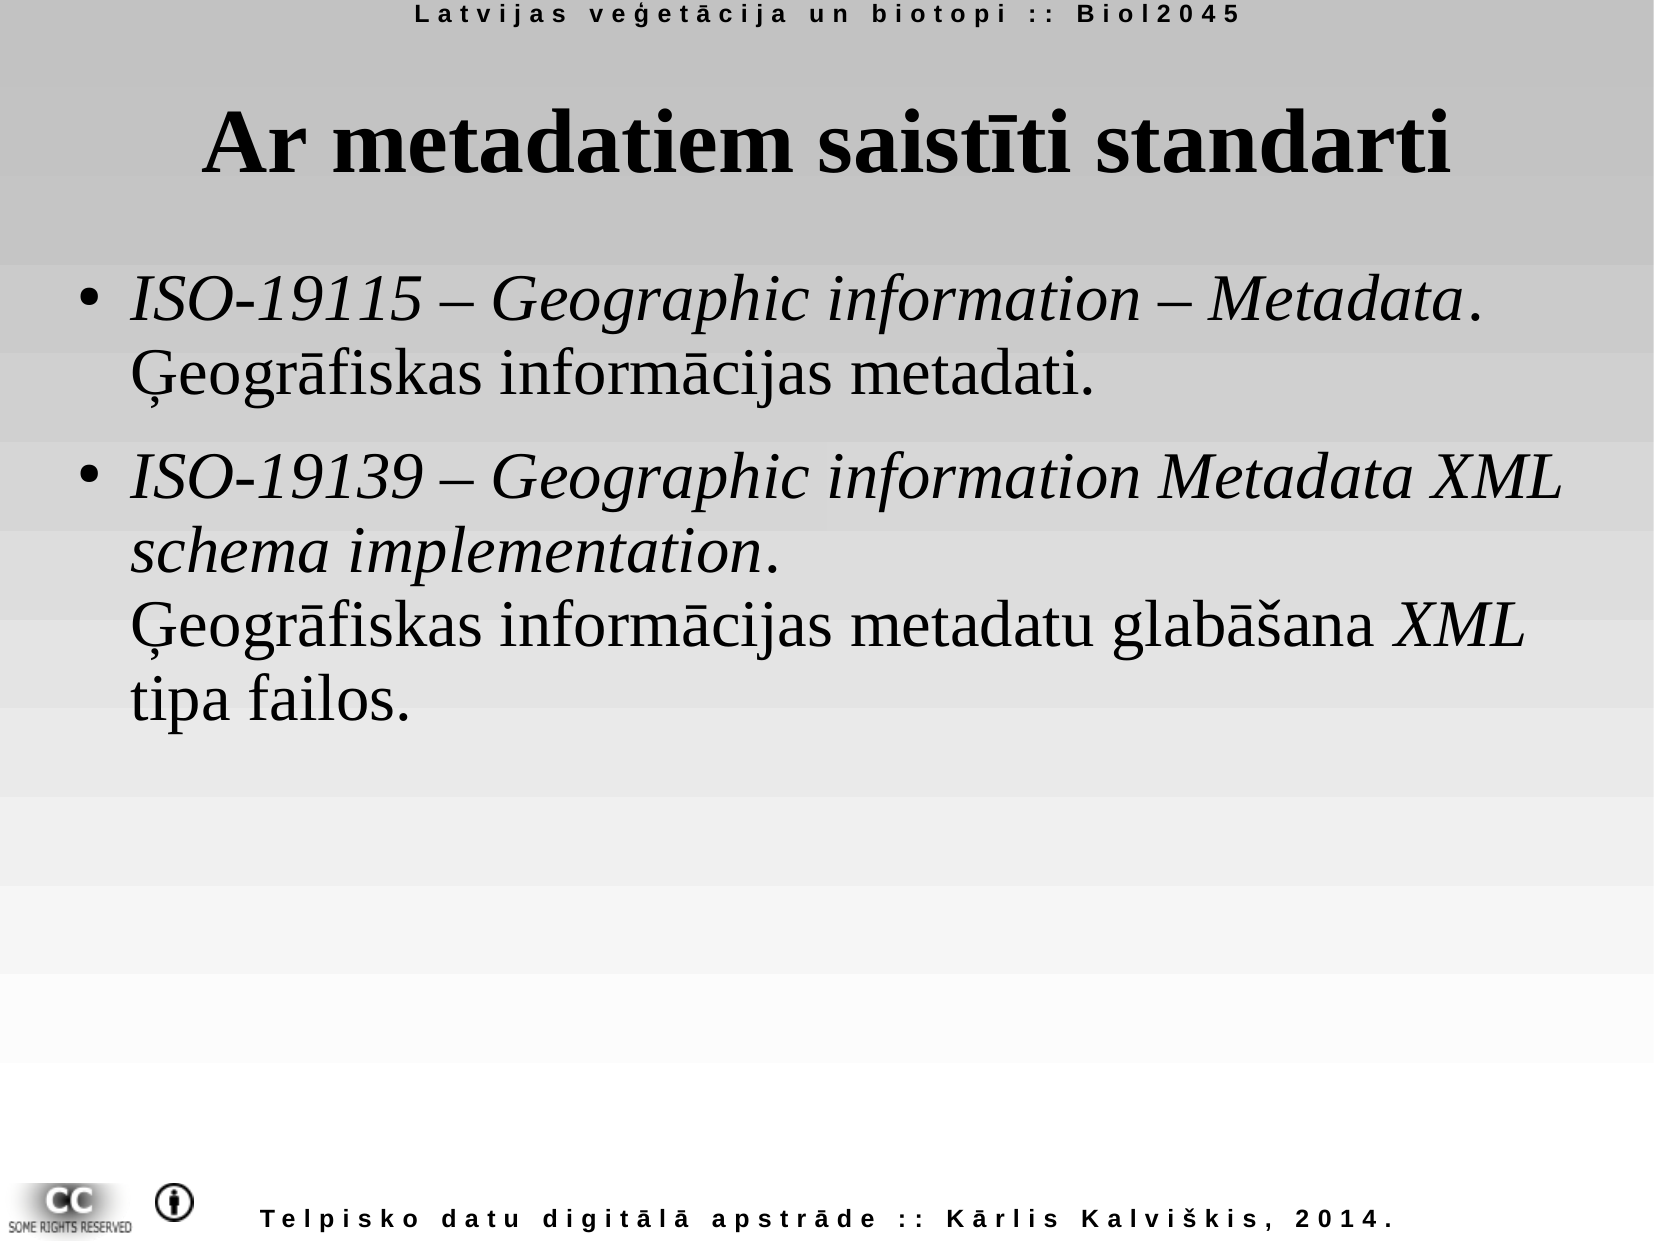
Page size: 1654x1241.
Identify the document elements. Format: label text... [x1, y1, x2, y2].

list ISO-19115 – Geographic information – Metadata. Ģeogrāfiskas informācijas metadati. ISO-19139 – Geographic information Metadata XML schema implementation. Ģeogrāfiskas informācijas metadatu glabāšana XML tipa failos. [59, 261, 1596, 981]
title Ar metadatiem saistīti standarti [59, 37, 1596, 246]
picture [0, 0, 1654, 1241]
